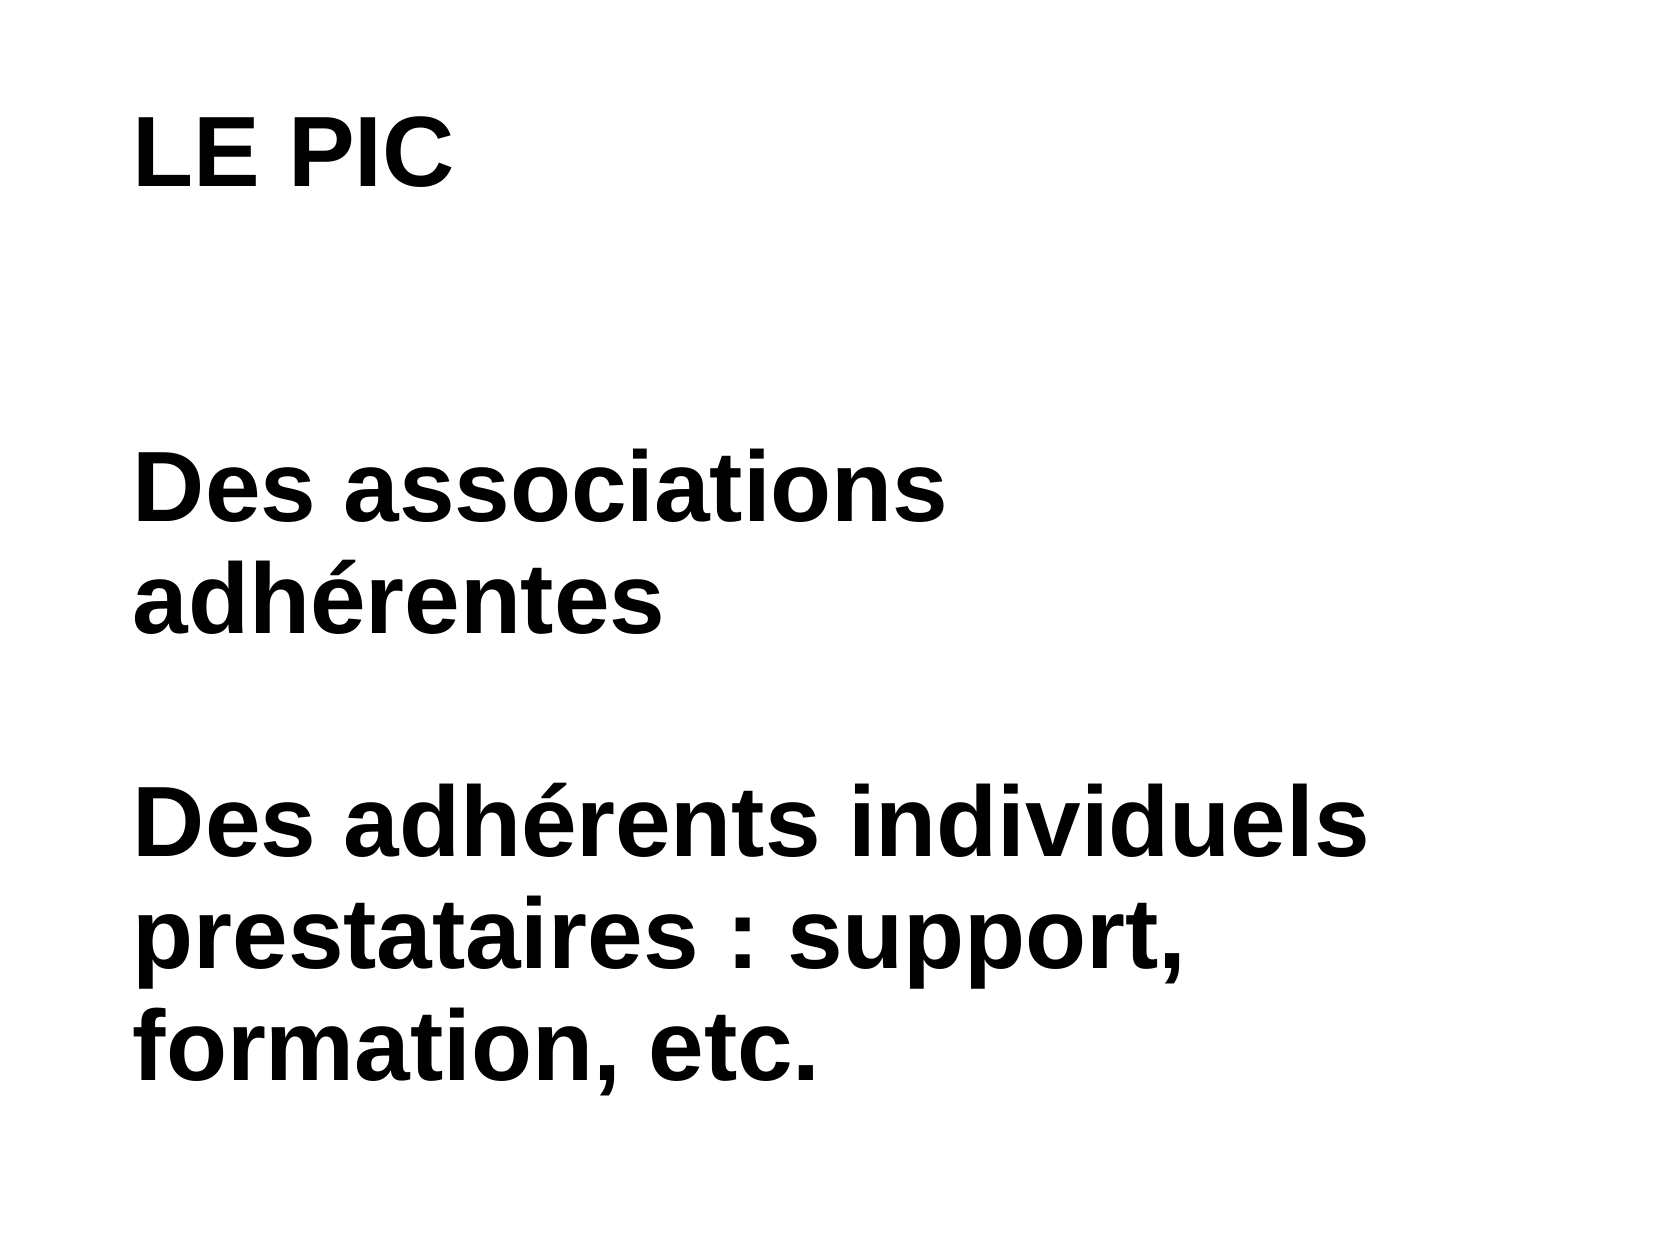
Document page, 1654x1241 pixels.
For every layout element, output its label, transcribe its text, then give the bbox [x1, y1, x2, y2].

text_box LE PIC Des associations adhérentes Des adhérents individuels prestataires : support, formation, etc. [118, 88, 1506, 1241]
